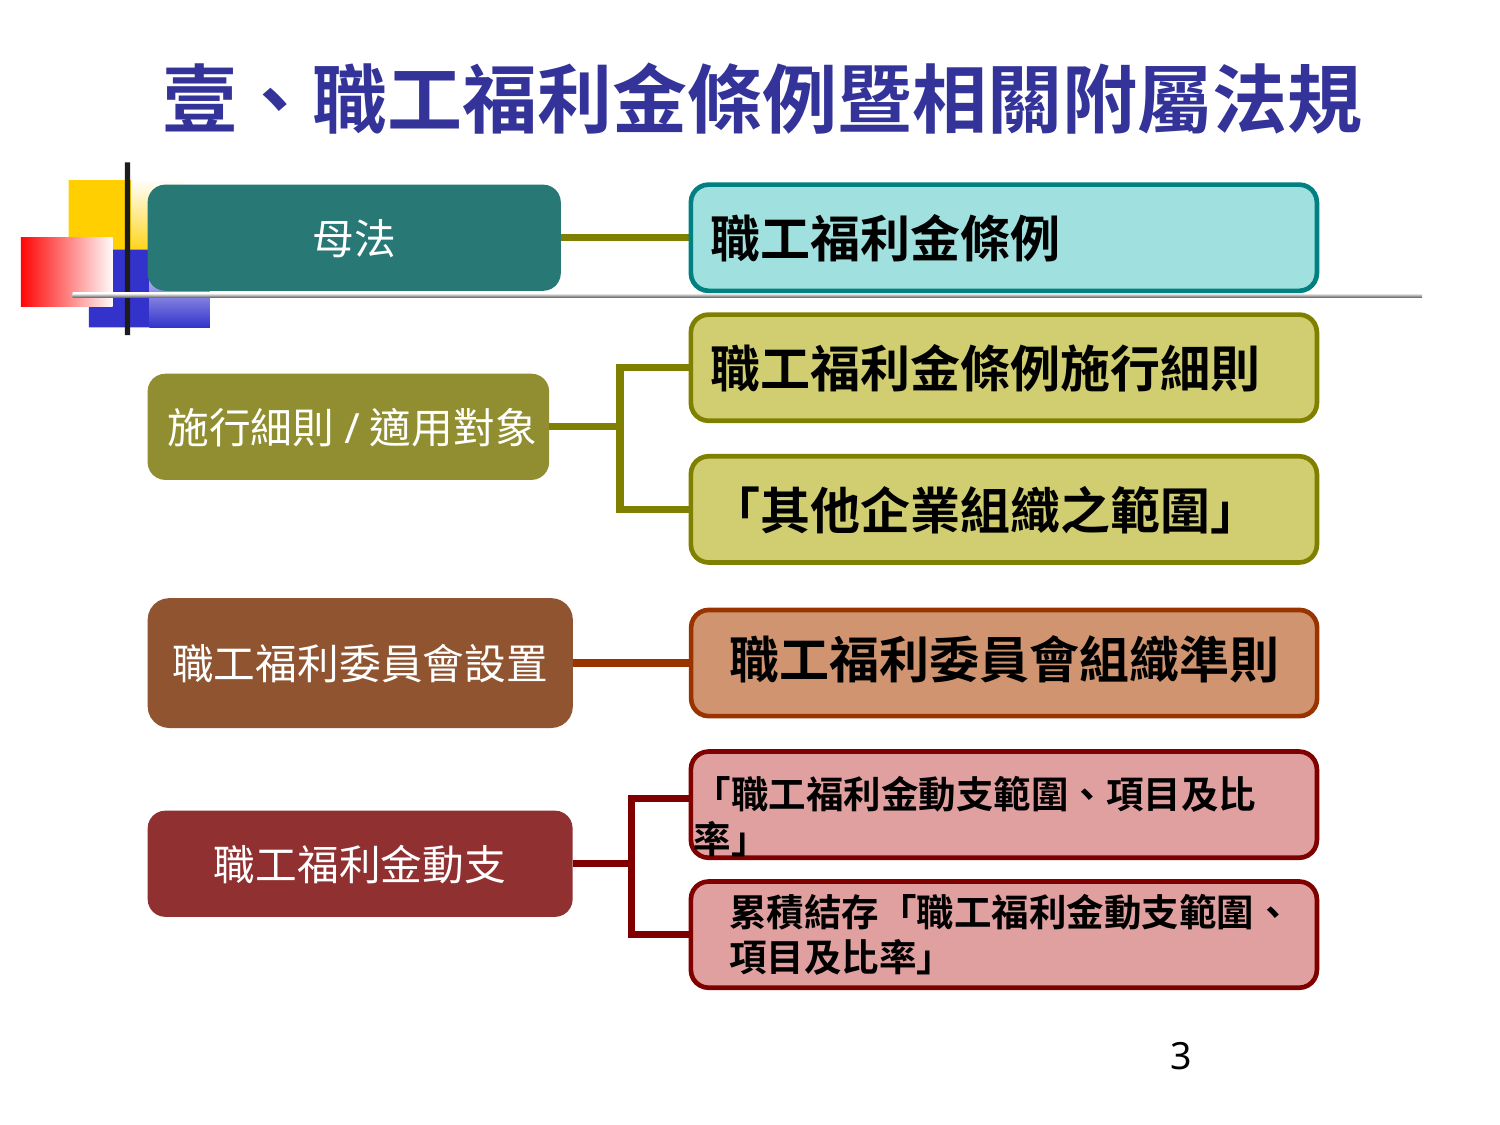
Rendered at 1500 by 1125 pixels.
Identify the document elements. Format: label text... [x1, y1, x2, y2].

text_box [692, 751, 1316, 763]
text_box 母法 [147, 184, 561, 291]
text_box 累積結存「職工福利金動支範圍、項目及比率」 [714, 881, 1306, 987]
text_box 職工福利委員會設置 [147, 598, 573, 729]
text_box 「其他企業組織之範圍」 [690, 456, 1317, 563]
slide_number <編號> [1155, 1024, 1468, 1100]
text_box 施行細則/適用對象 [147, 373, 550, 480]
text_box 職工福利金條例 [690, 184, 1317, 291]
text_box [690, 881, 1305, 988]
text_box [691, 609, 1318, 717]
text_box 壹、職工福利金條例暨相關附屬法規 [147, 0, 1426, 150]
text_box 職工福利委員會組織準則 [714, 621, 1317, 697]
text_box [1306, 883, 1317, 987]
text_box 職工福利金動支 [147, 810, 573, 917]
text_box 職工福利金條例施行細則 [690, 314, 1317, 421]
text_box 「職工福利金動支範圍、項目及比率」 [679, 763, 1341, 869]
